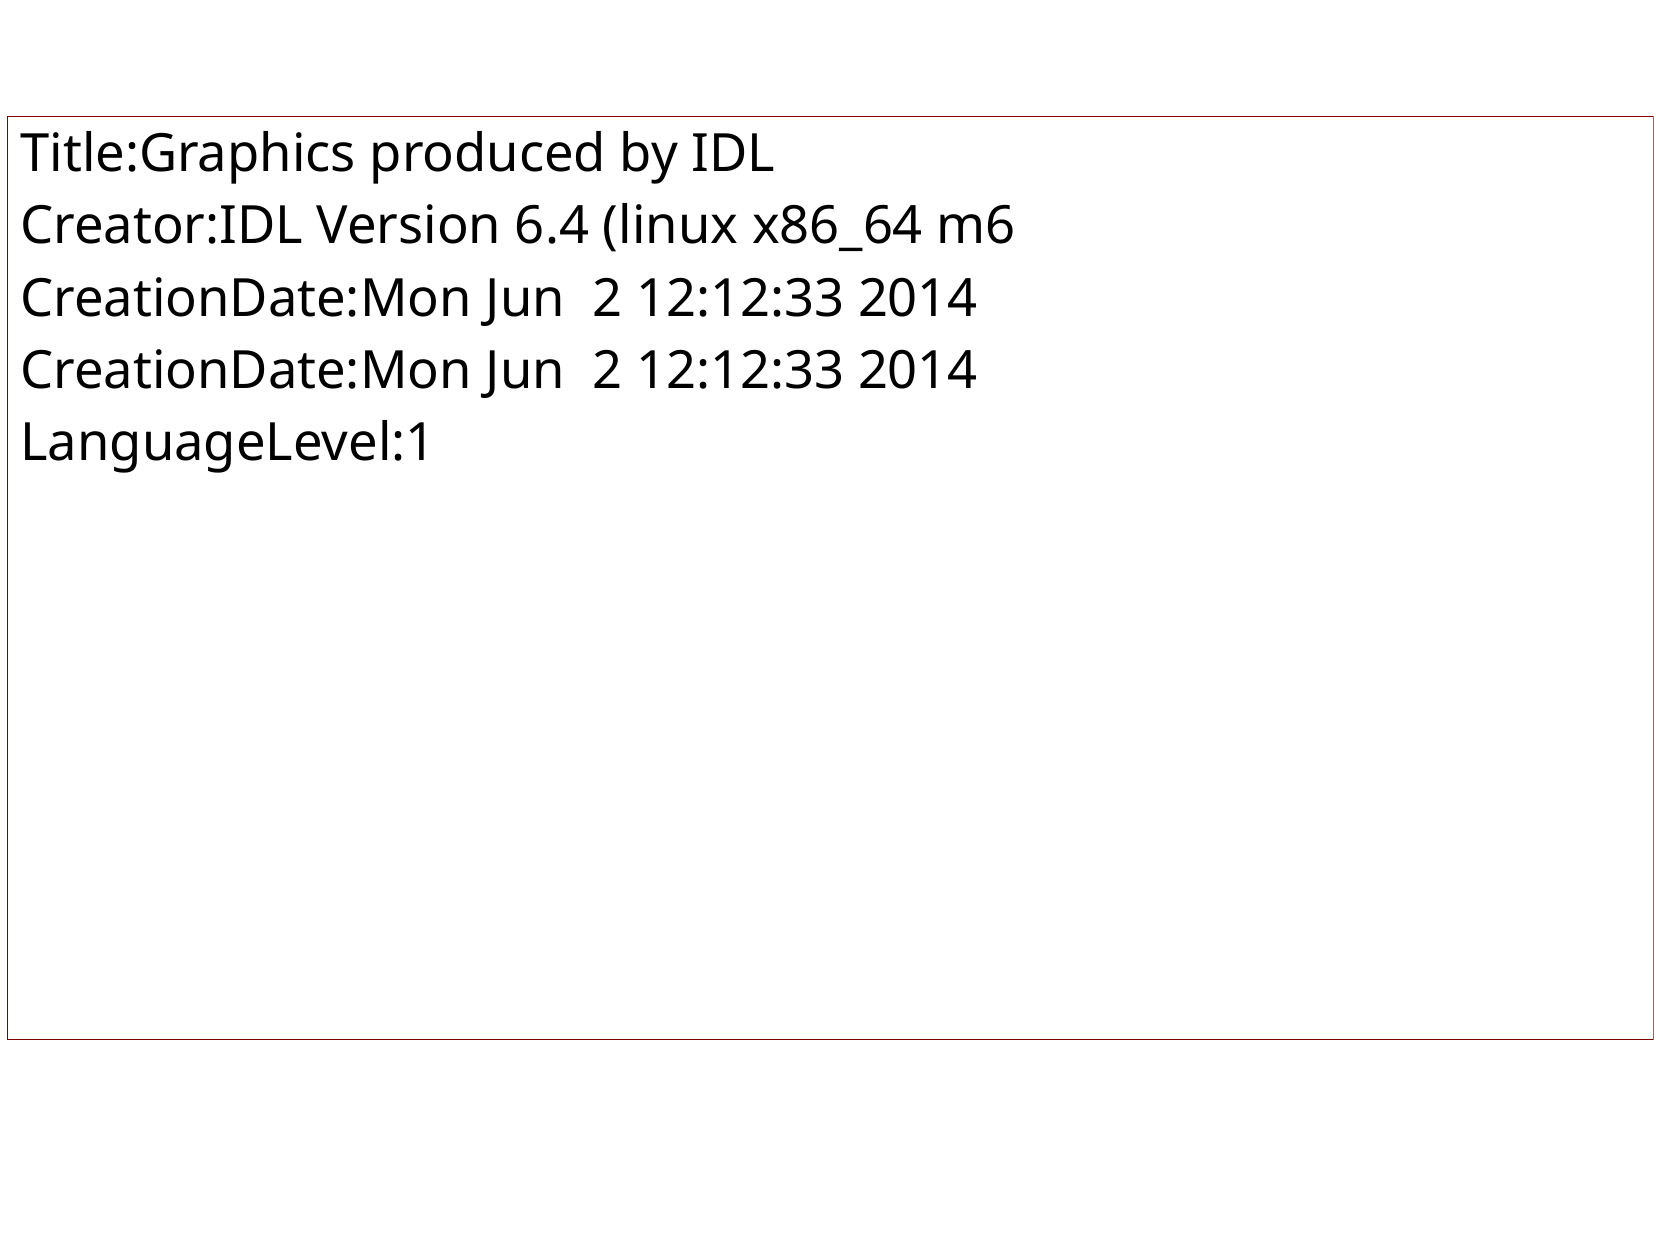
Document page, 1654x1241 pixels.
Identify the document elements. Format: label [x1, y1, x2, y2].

picture [3, 112, 1654, 1040]
